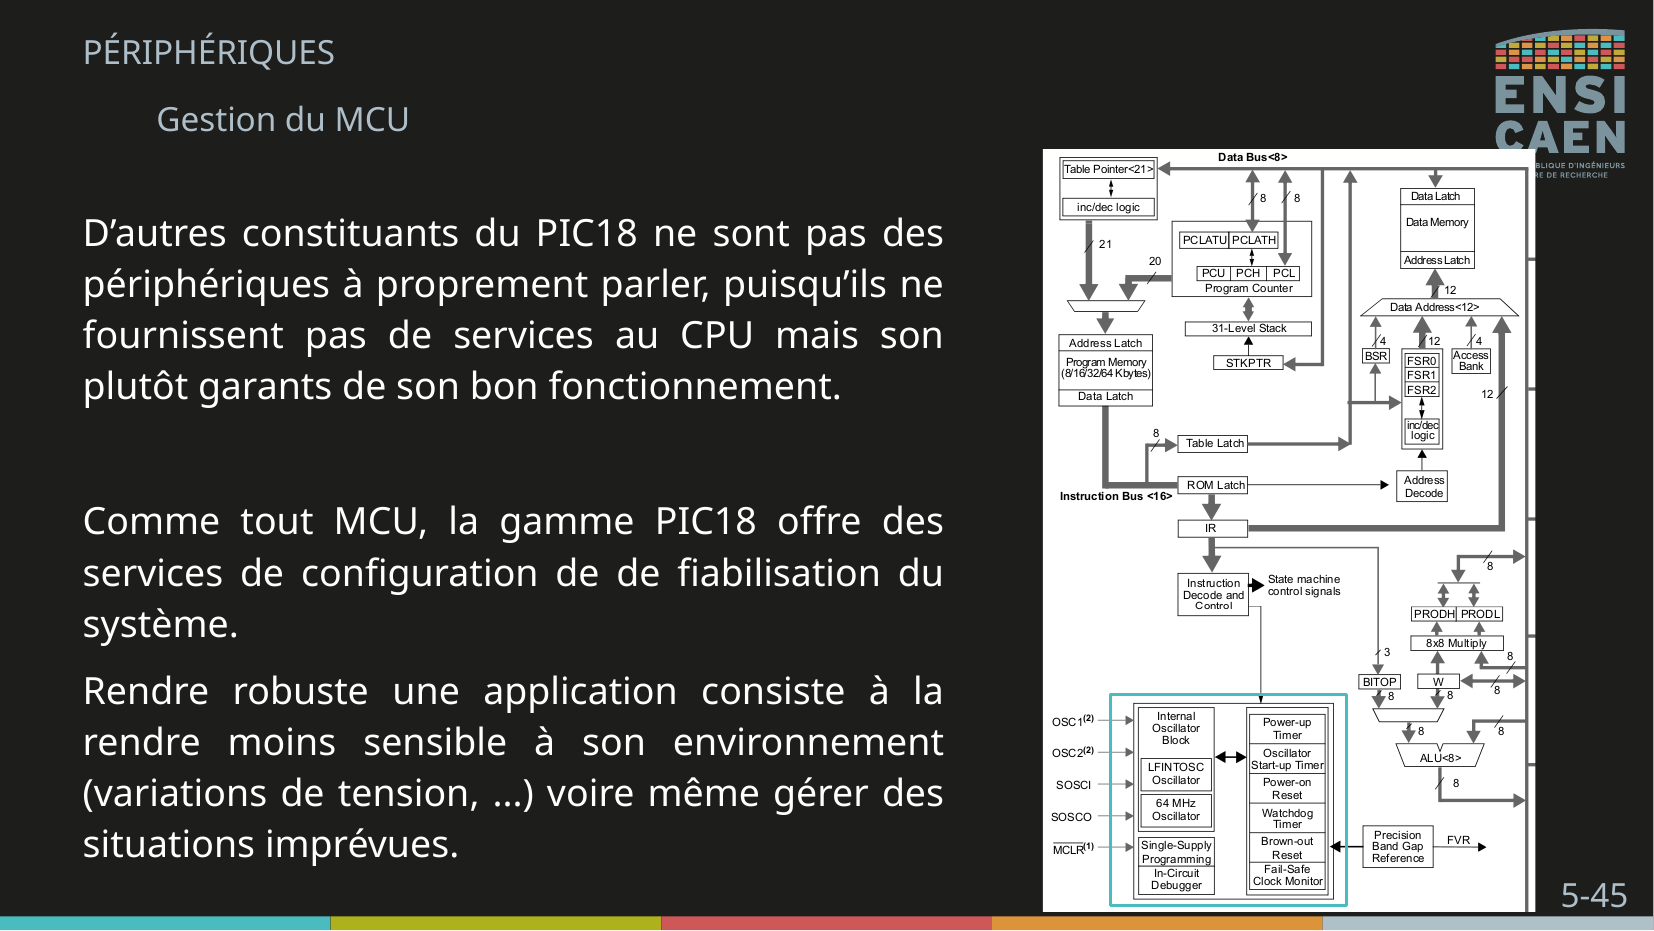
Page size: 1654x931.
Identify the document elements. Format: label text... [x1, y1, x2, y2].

title PÉRIPHÉRIQUES Gestion du MCU [82, 0, 1467, 148]
picture [1042, 149, 1536, 912]
list D’autres constituants du PIC18 ne sont pas des périphériques à proprement parler, puisqu’ils ne fournissent pas de services au CPU mais son plutôt garants de son bon fonctionnement. Comme tout MCU, la gamme PIC18 offre des services de configuration de de fiabilisation du système. Rendre robuste une application consiste à la rendre moins sensible à son environnement (variations de tension, ...) voire même gérer des situations imprévues. [82, 206, 945, 916]
